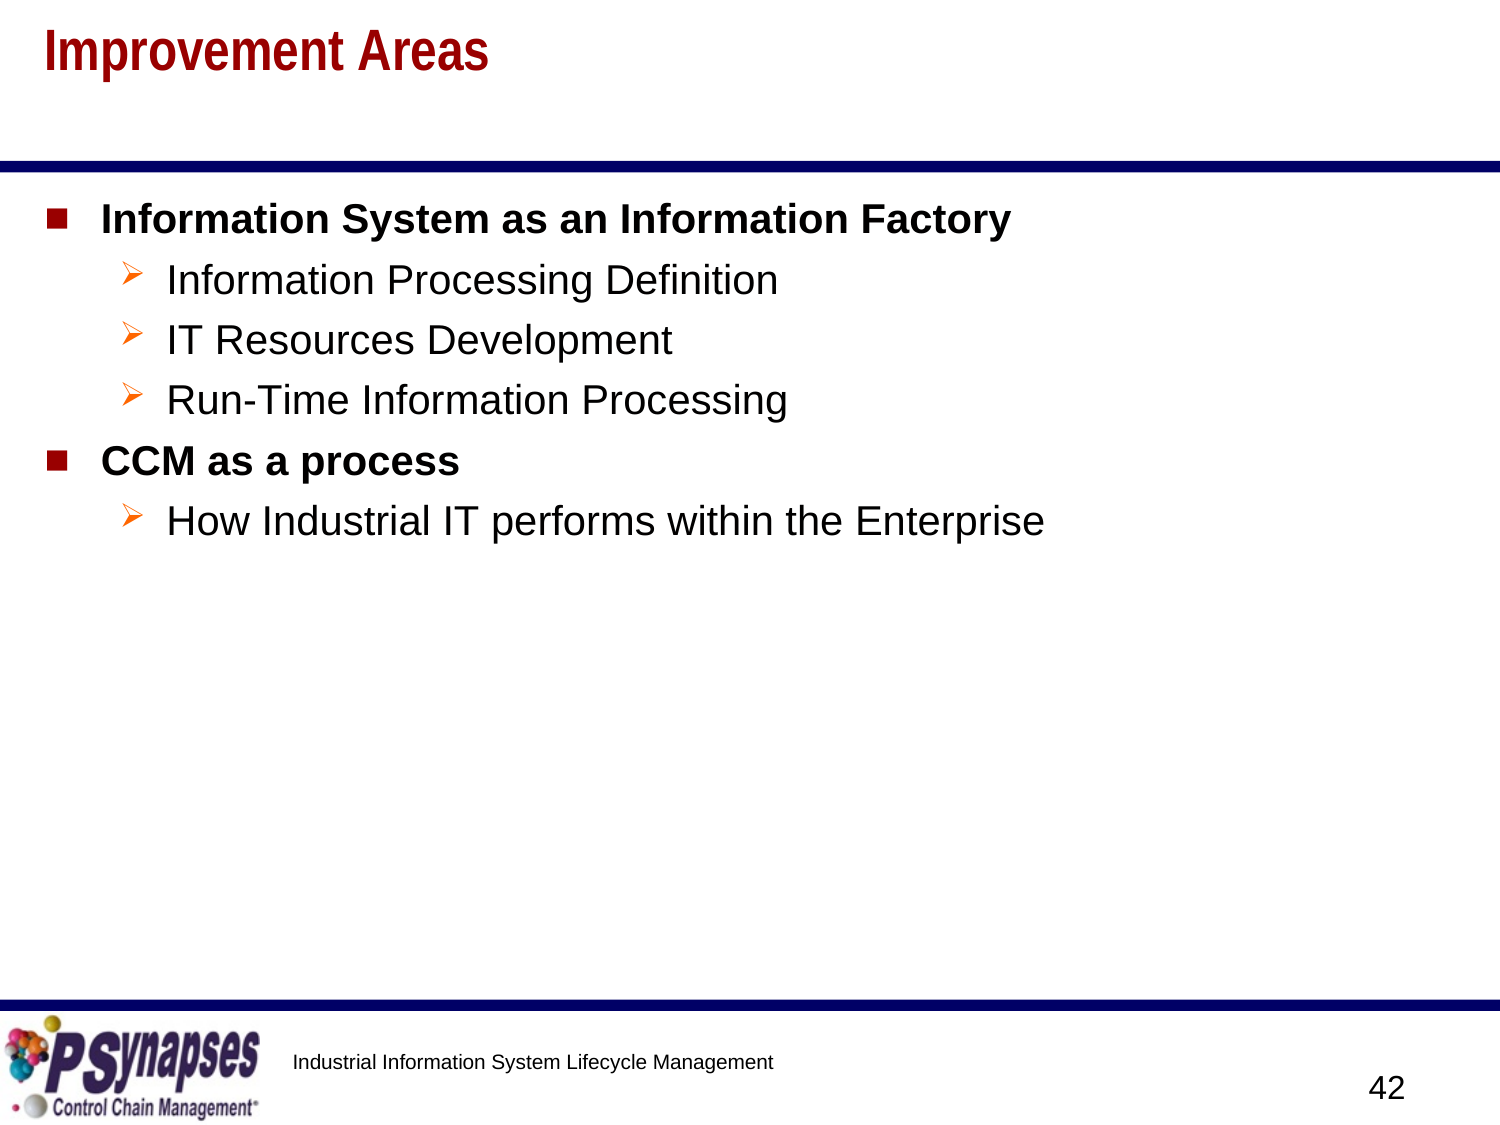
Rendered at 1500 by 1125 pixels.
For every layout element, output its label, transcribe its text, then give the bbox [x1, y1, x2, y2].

picture [0, 1011, 260, 1125]
title Improvement Areas [29, 12, 1471, 138]
list Information System as an Information Factory Information Processing Definition IT Resources Development Run-Time Information Processing CCM as a process How Industrial IT performs within the Enterprise [29, 184, 1471, 988]
